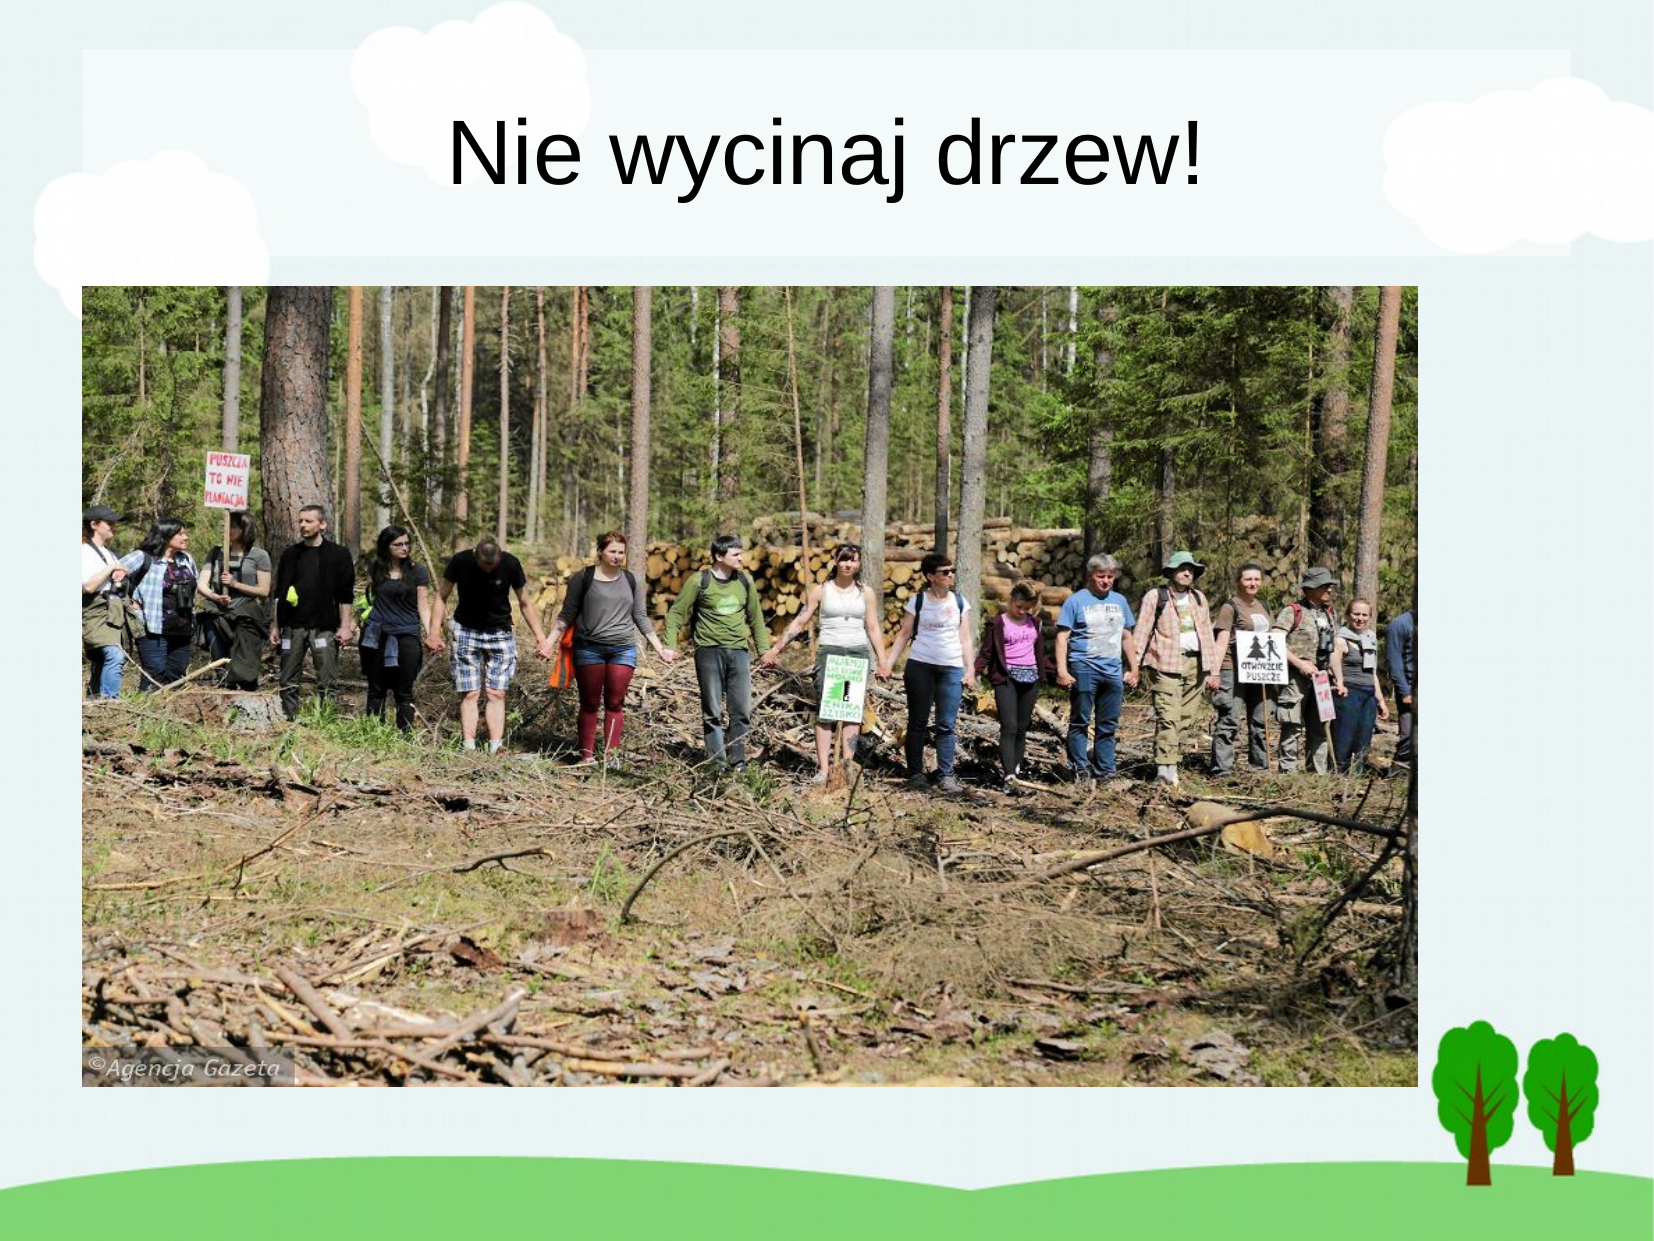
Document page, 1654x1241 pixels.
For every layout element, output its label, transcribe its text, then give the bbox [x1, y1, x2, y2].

picture [0, 0, 1654, 1241]
title Nie wycinaj drzew! [82, 49, 1571, 257]
